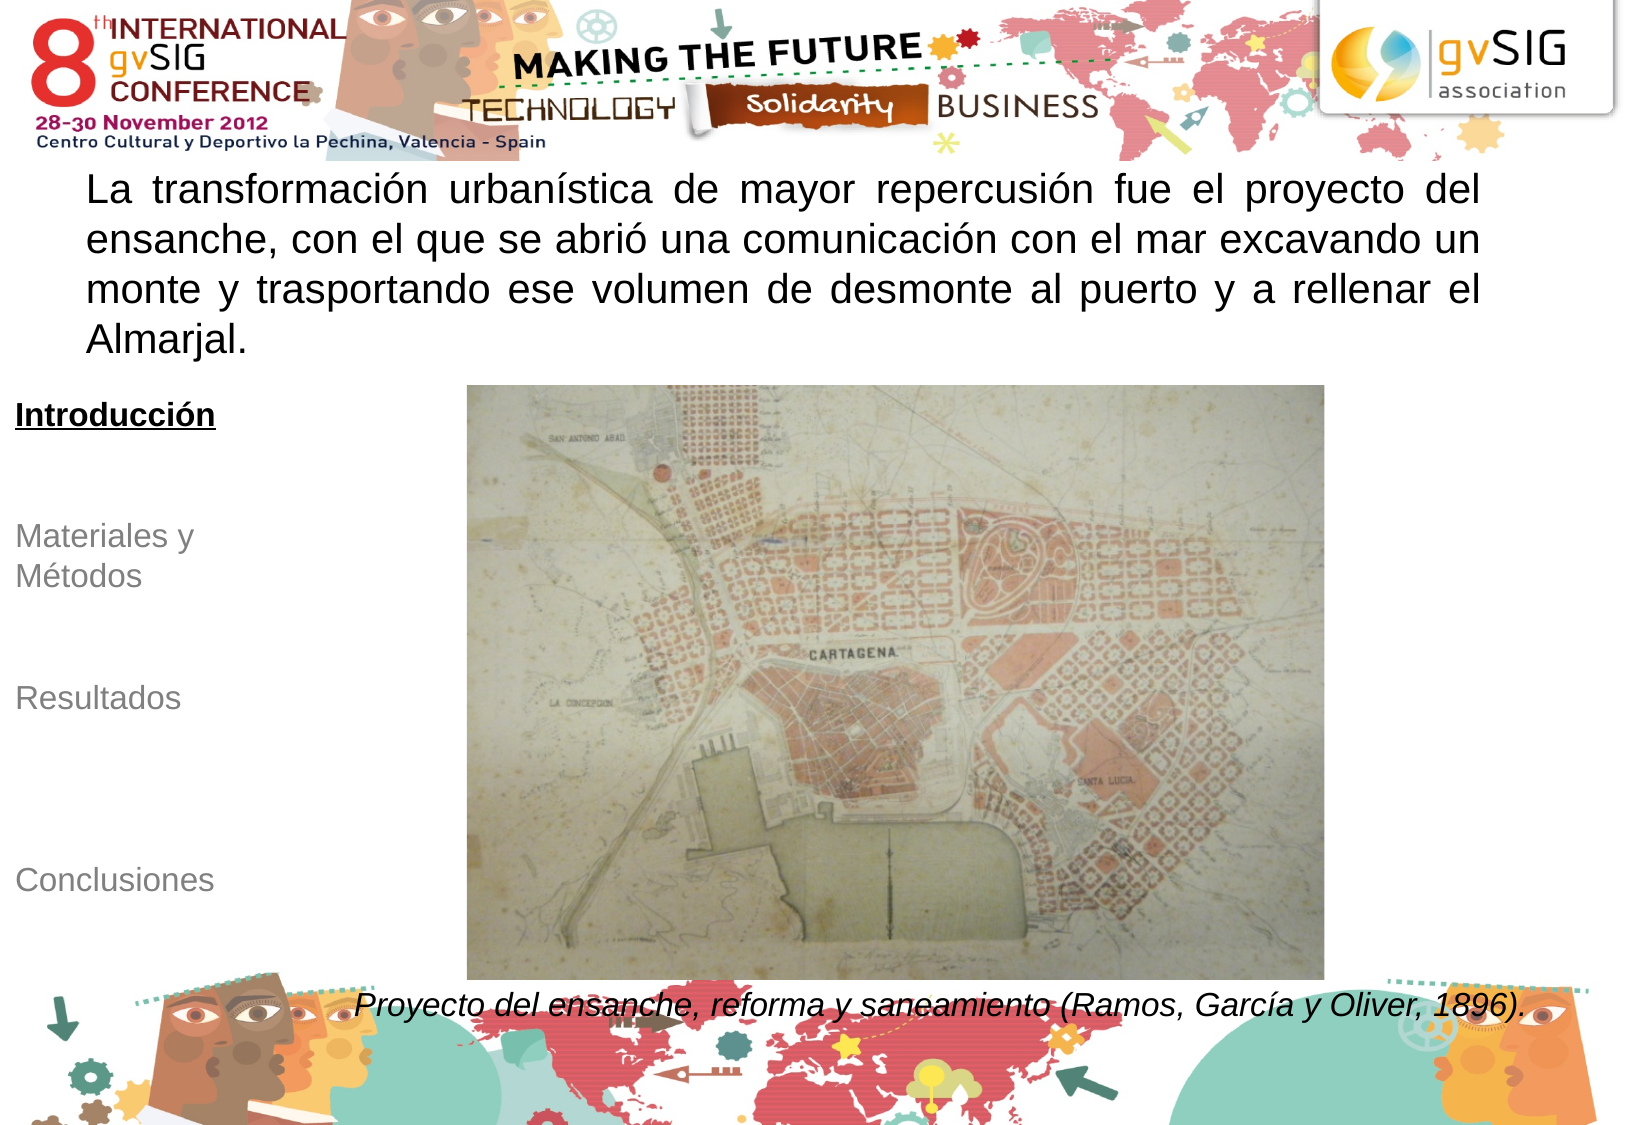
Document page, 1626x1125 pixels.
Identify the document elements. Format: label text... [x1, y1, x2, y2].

picture [0, 0, 1625, 161]
picture [0, 385, 1626, 1125]
text_box Proyecto del ensanche, reforma y saneamiento (Ramos, García y Oliver, 1896). [339, 976, 1625, 1032]
text_box Introducción Materiales y Métodos Resultados Conclusiones [0, 385, 257, 906]
title La transformación urbanística de mayor repercusión fue el proyecto del ensanche, con el que se abrió una comunicación con el mar excavando un monte y trasportando ese volumen de desmonte al puerto y a rellenar el Almarjal. [70, 154, 1534, 343]
